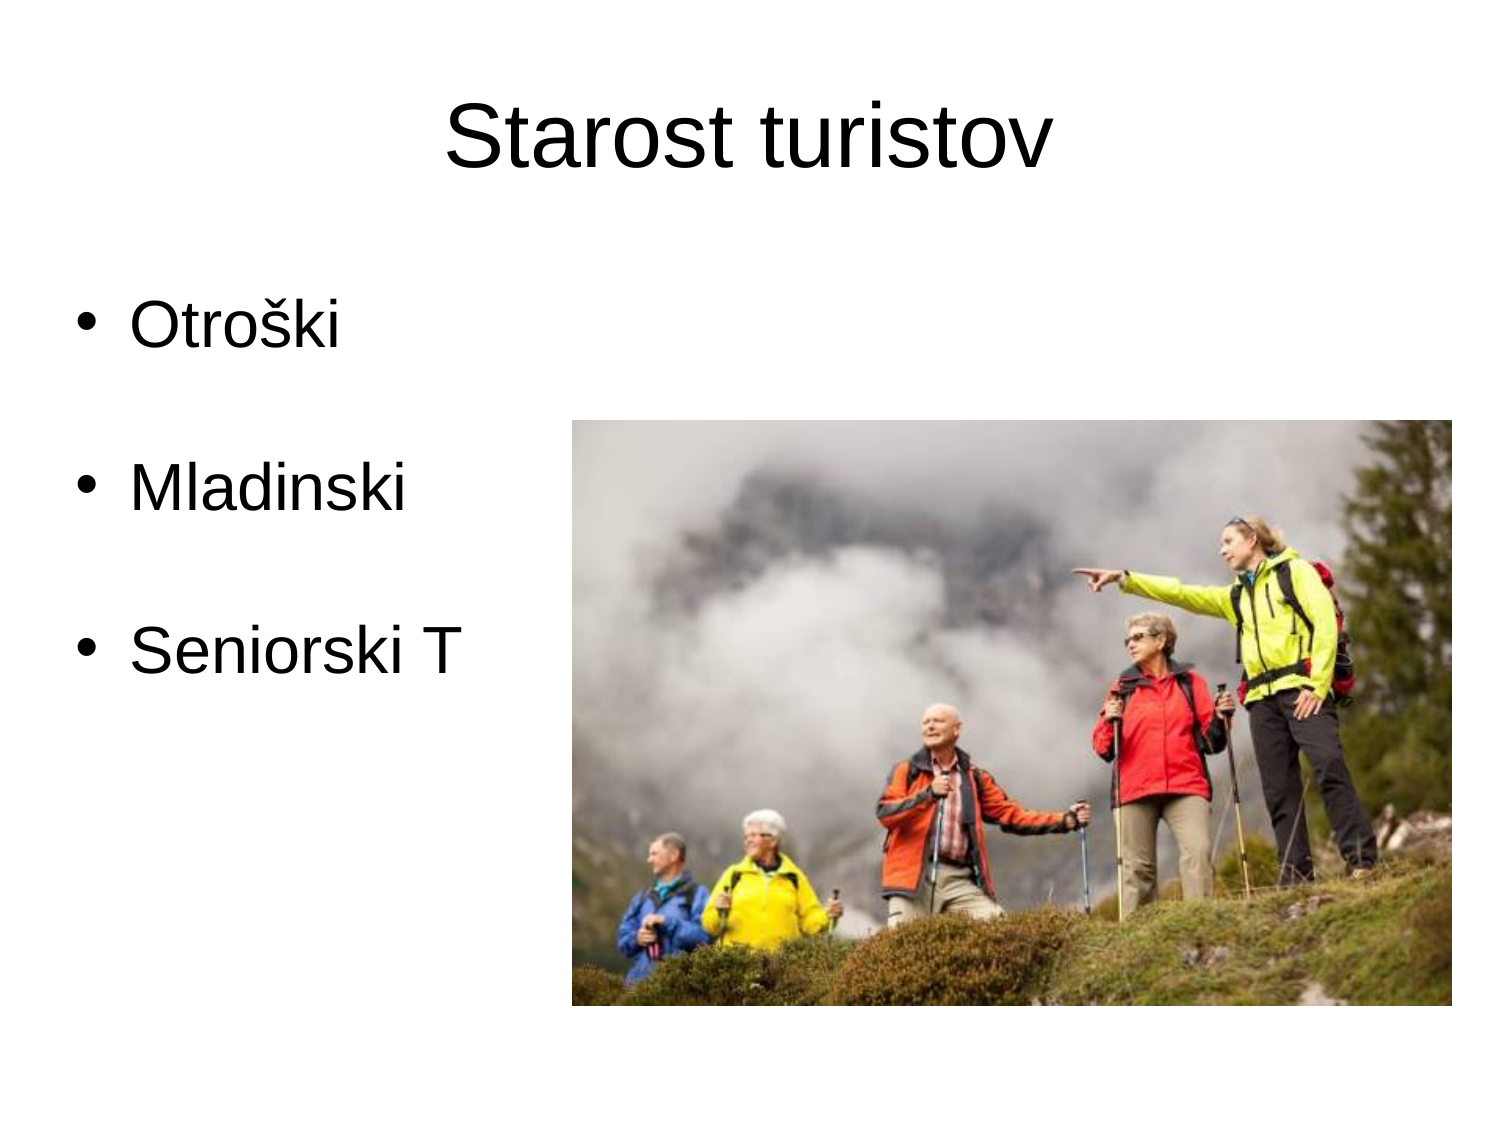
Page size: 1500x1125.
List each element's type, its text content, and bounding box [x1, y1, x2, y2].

list Otroški Mladinski Seniorski T [75, 295, 1425, 991]
title Starost turistov [75, 28, 1425, 249]
picture [572, 420, 1452, 1007]
